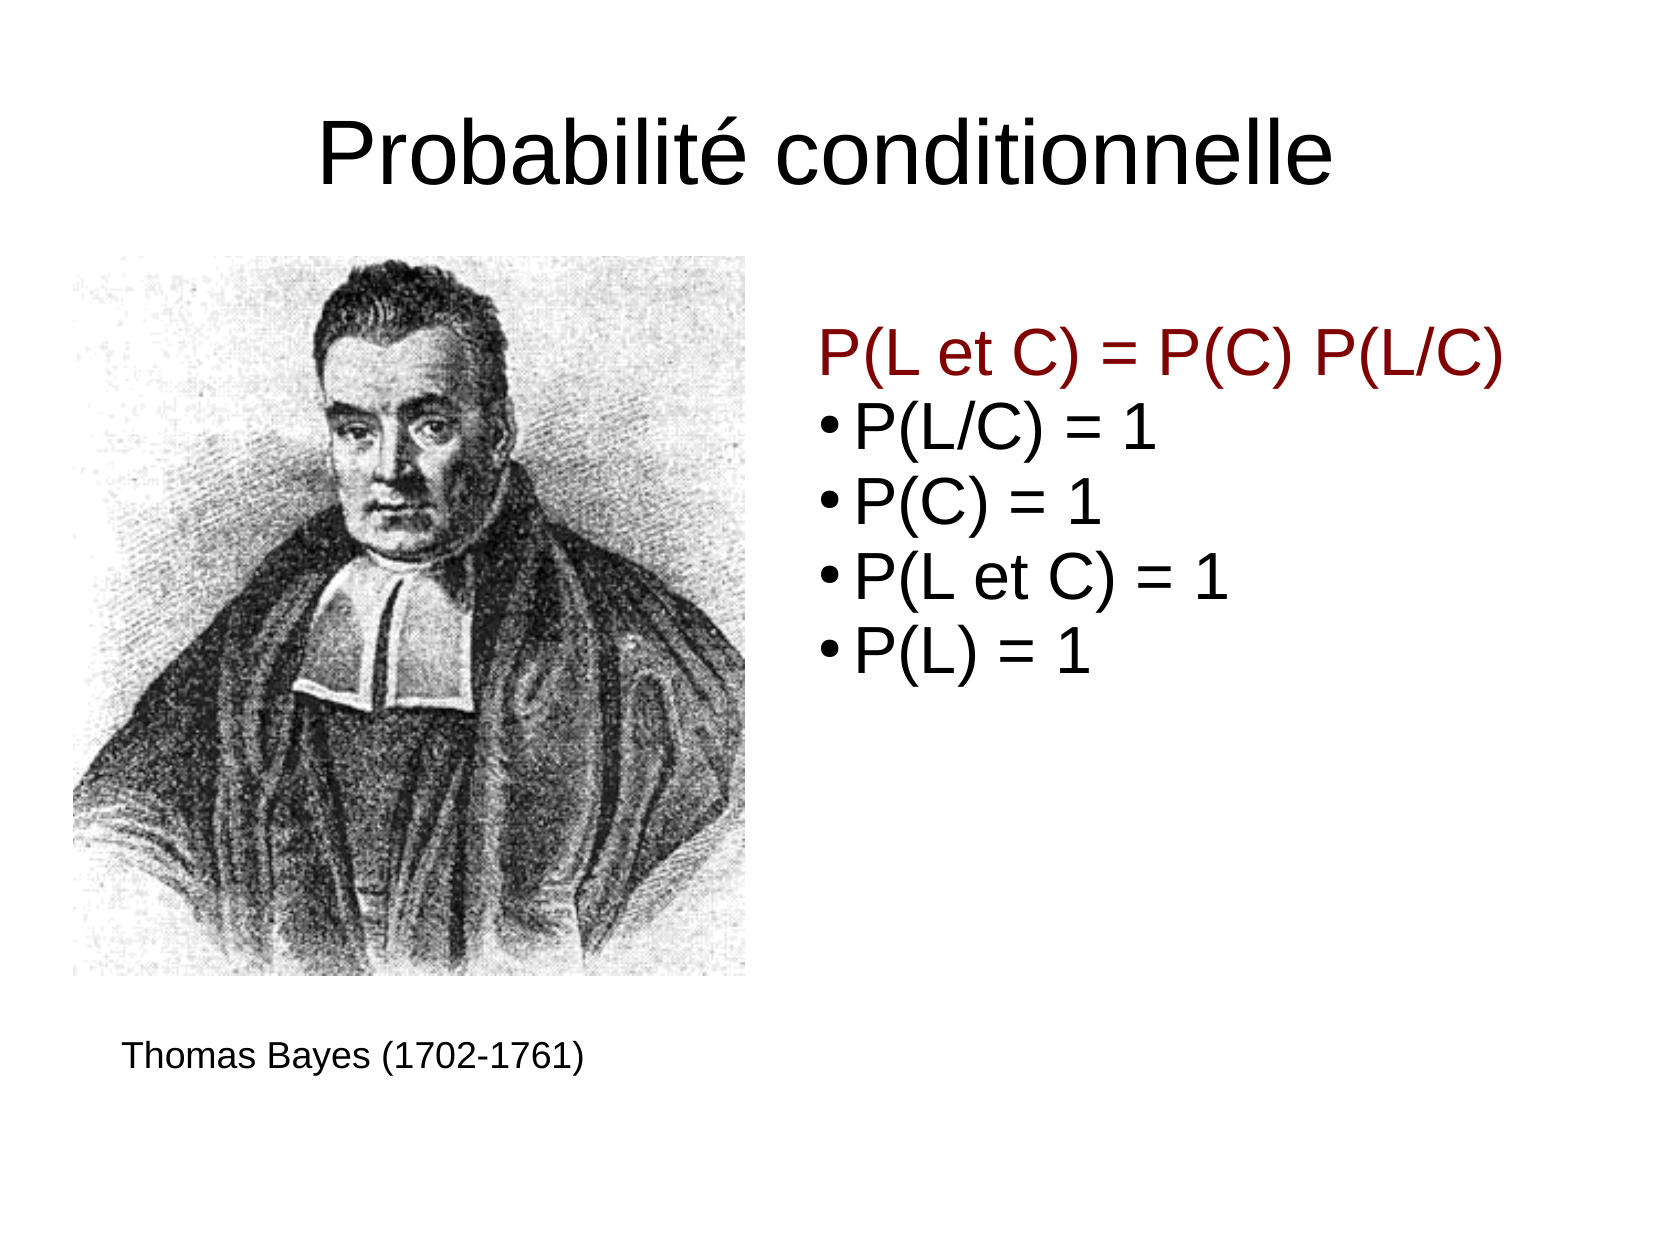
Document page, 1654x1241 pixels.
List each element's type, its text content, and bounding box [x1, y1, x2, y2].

text_box Thomas Bayes (1702-1761) [106, 1027, 600, 1085]
title Probabilité conditionnelle [82, 49, 1571, 257]
picture [73, 256, 745, 976]
text_box P(L et C) = P(C) P(L/C) P(L/C) = 1 P(C) = 1 P(L et C) = 1 P(L) = 1 [803, 307, 1523, 696]
